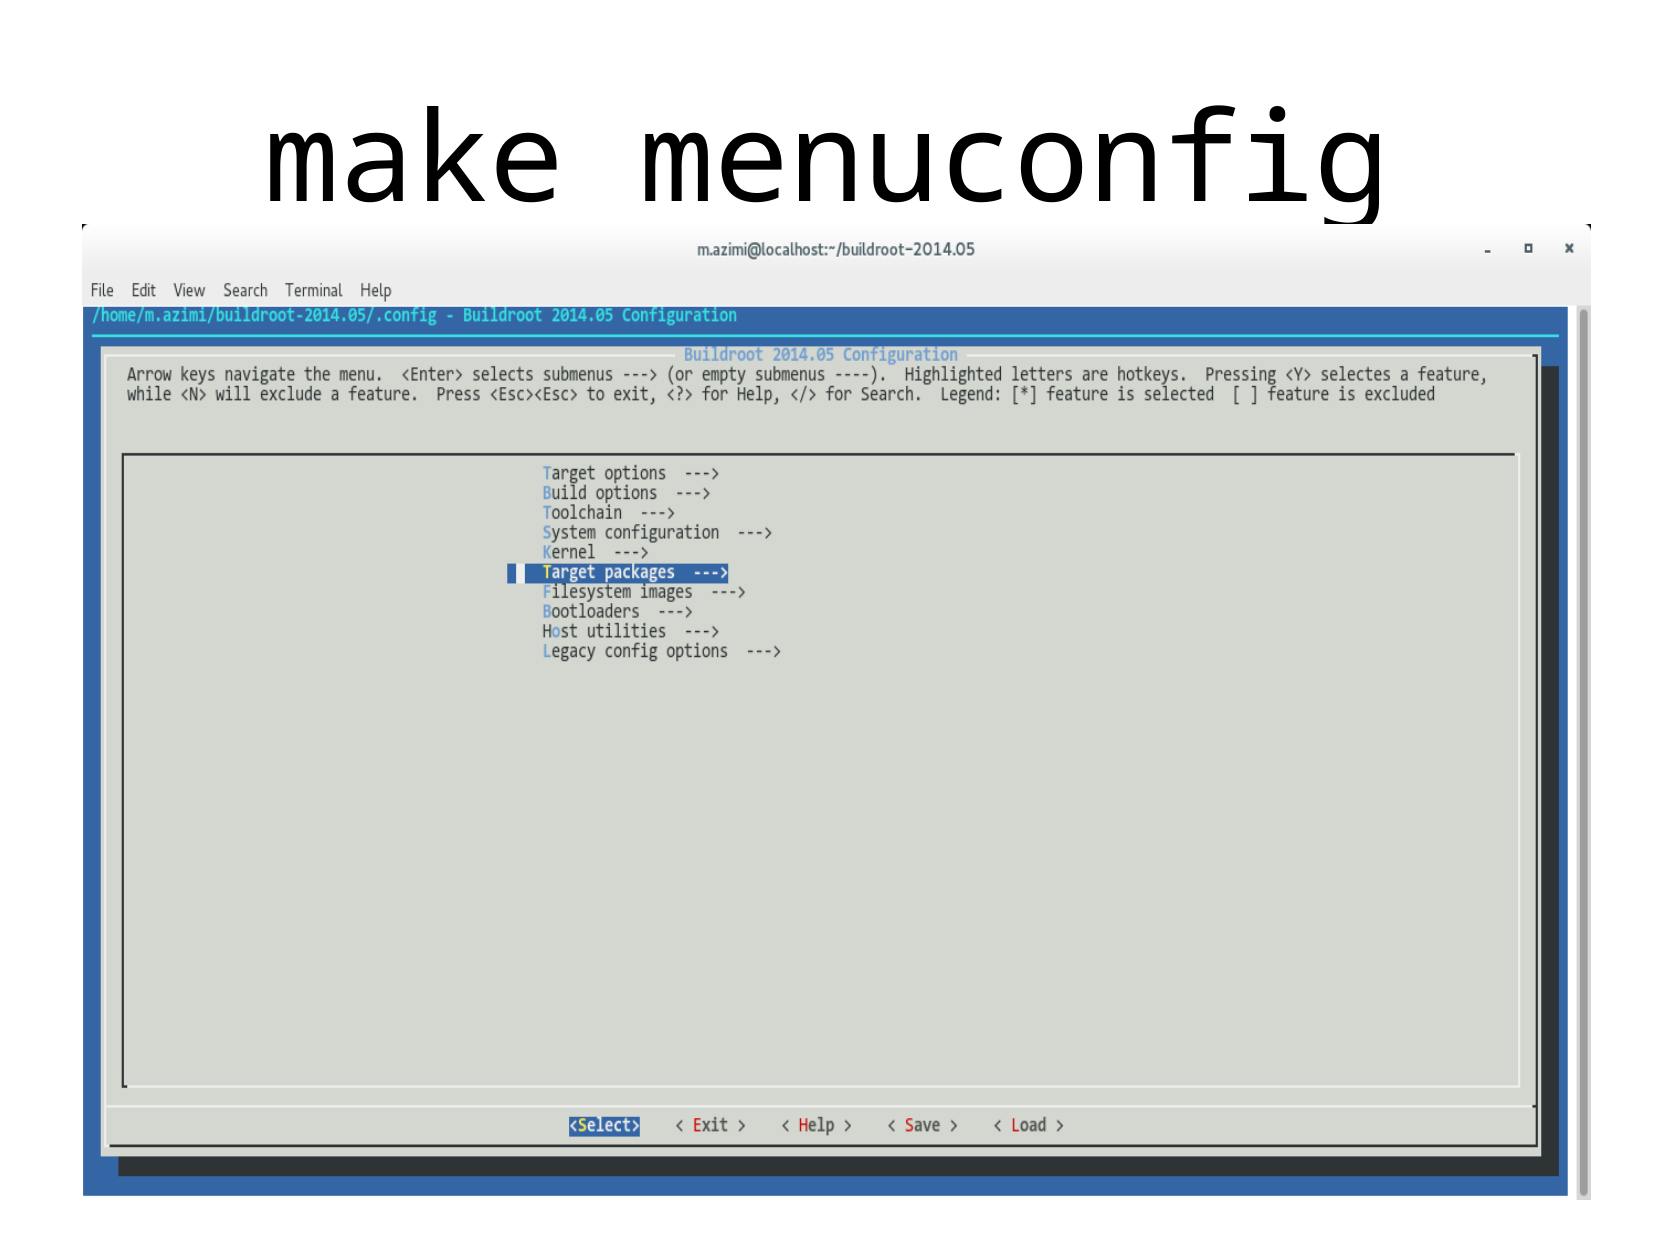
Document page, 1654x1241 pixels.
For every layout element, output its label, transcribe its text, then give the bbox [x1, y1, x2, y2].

picture [82, 224, 1591, 1201]
title make menuconfig [82, 49, 1571, 224]
